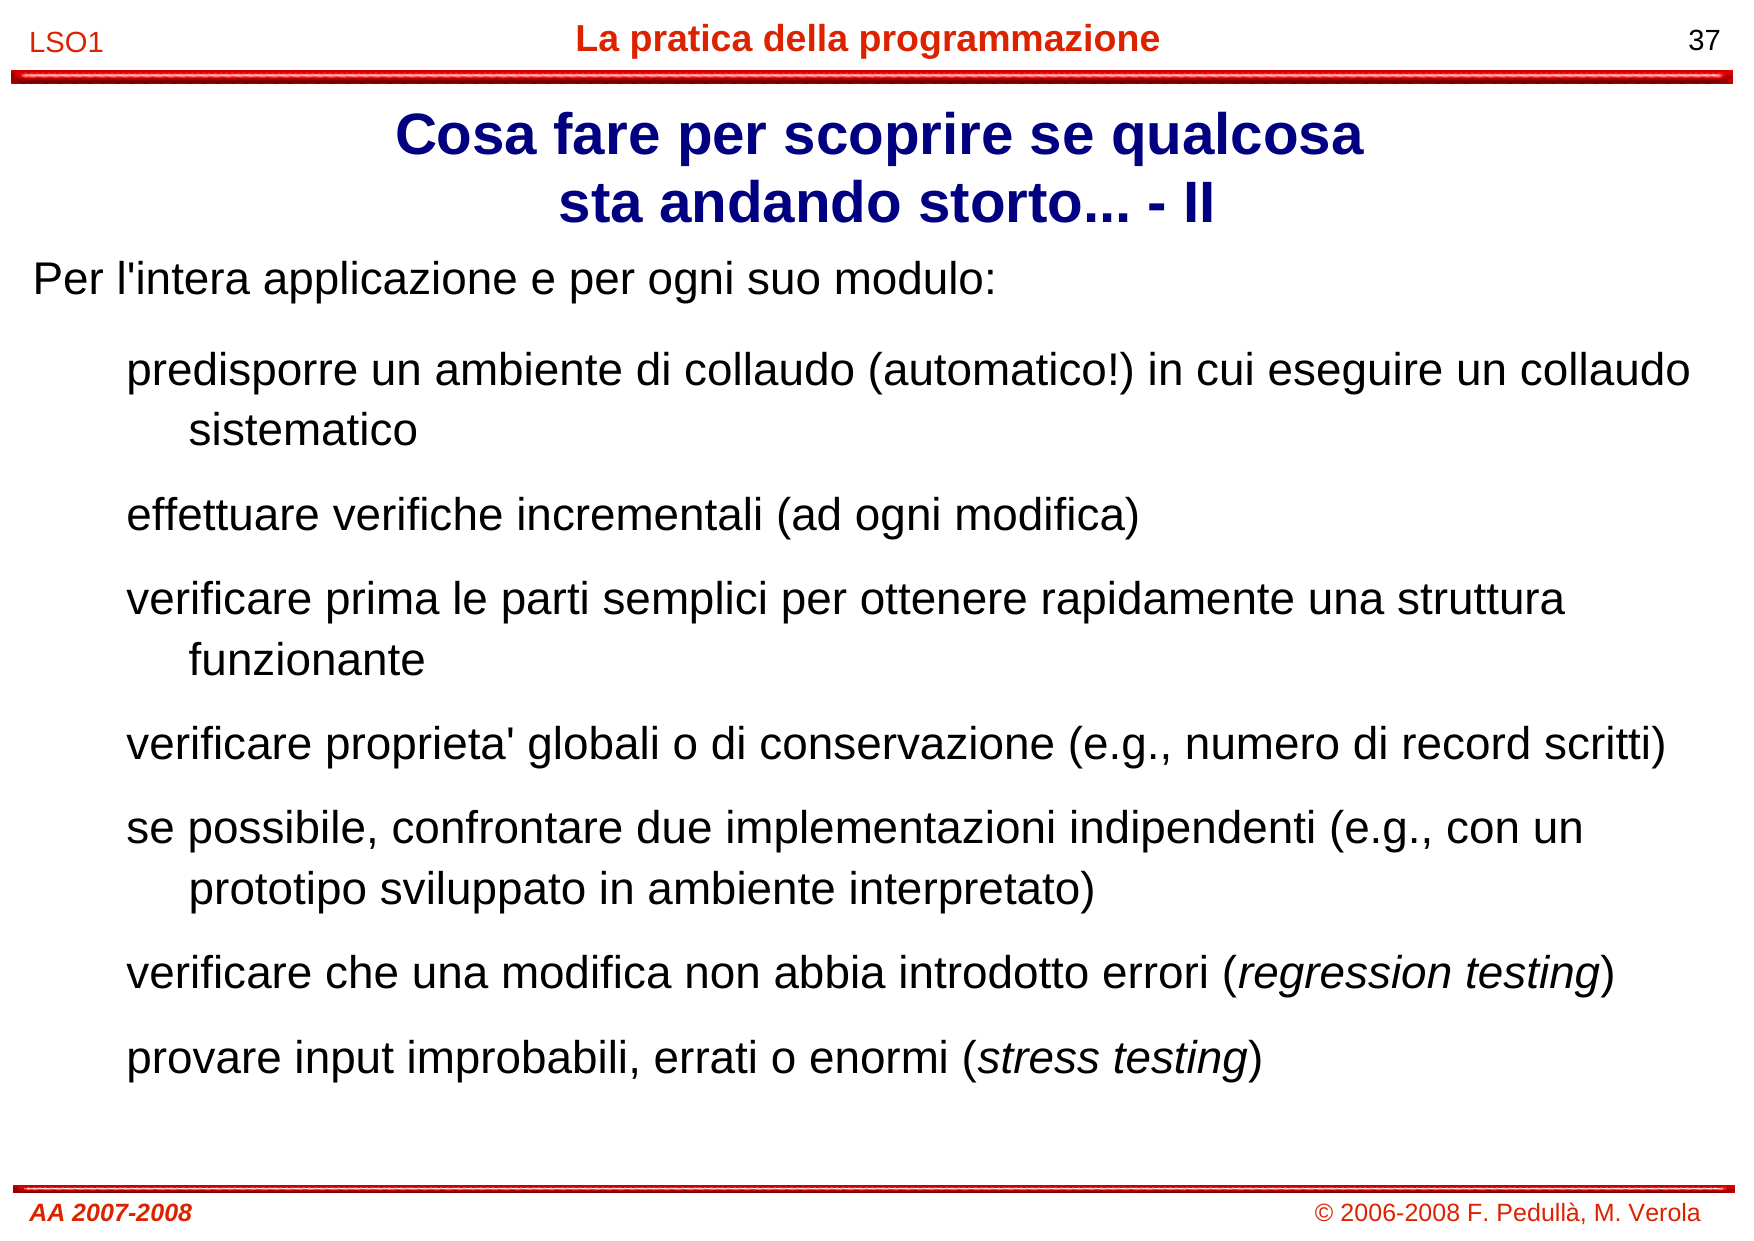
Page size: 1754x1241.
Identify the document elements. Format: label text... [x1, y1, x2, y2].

list Per l'intera applicazione e per ogni suo modulo: predisporre un ambiente di collaudo (automatico!) in cui eseguire un collaudo sistematico effettuare verifiche incrementali (ad ogni modifica) verificare prima le parti semplici per ottenere rapidamente una struttura funzionante verificare proprieta' globali o di conservazione (e.g., numero di record scritti) se possibile, confrontare due implementazioni indipendenti (e.g., con un prototipo sviluppato in ambiente interpretato) verificare che una modifica non abbia introdotto errori (regression testing) provare input improbabili, errati o enormi (stress testing) [32, 253, 1708, 1140]
picture [11, 70, 1733, 84]
picture [13, 1185, 1735, 1193]
text_box Cosa fare per scoprire se qualcosa sta andando storto... - II [200, 98, 1576, 235]
